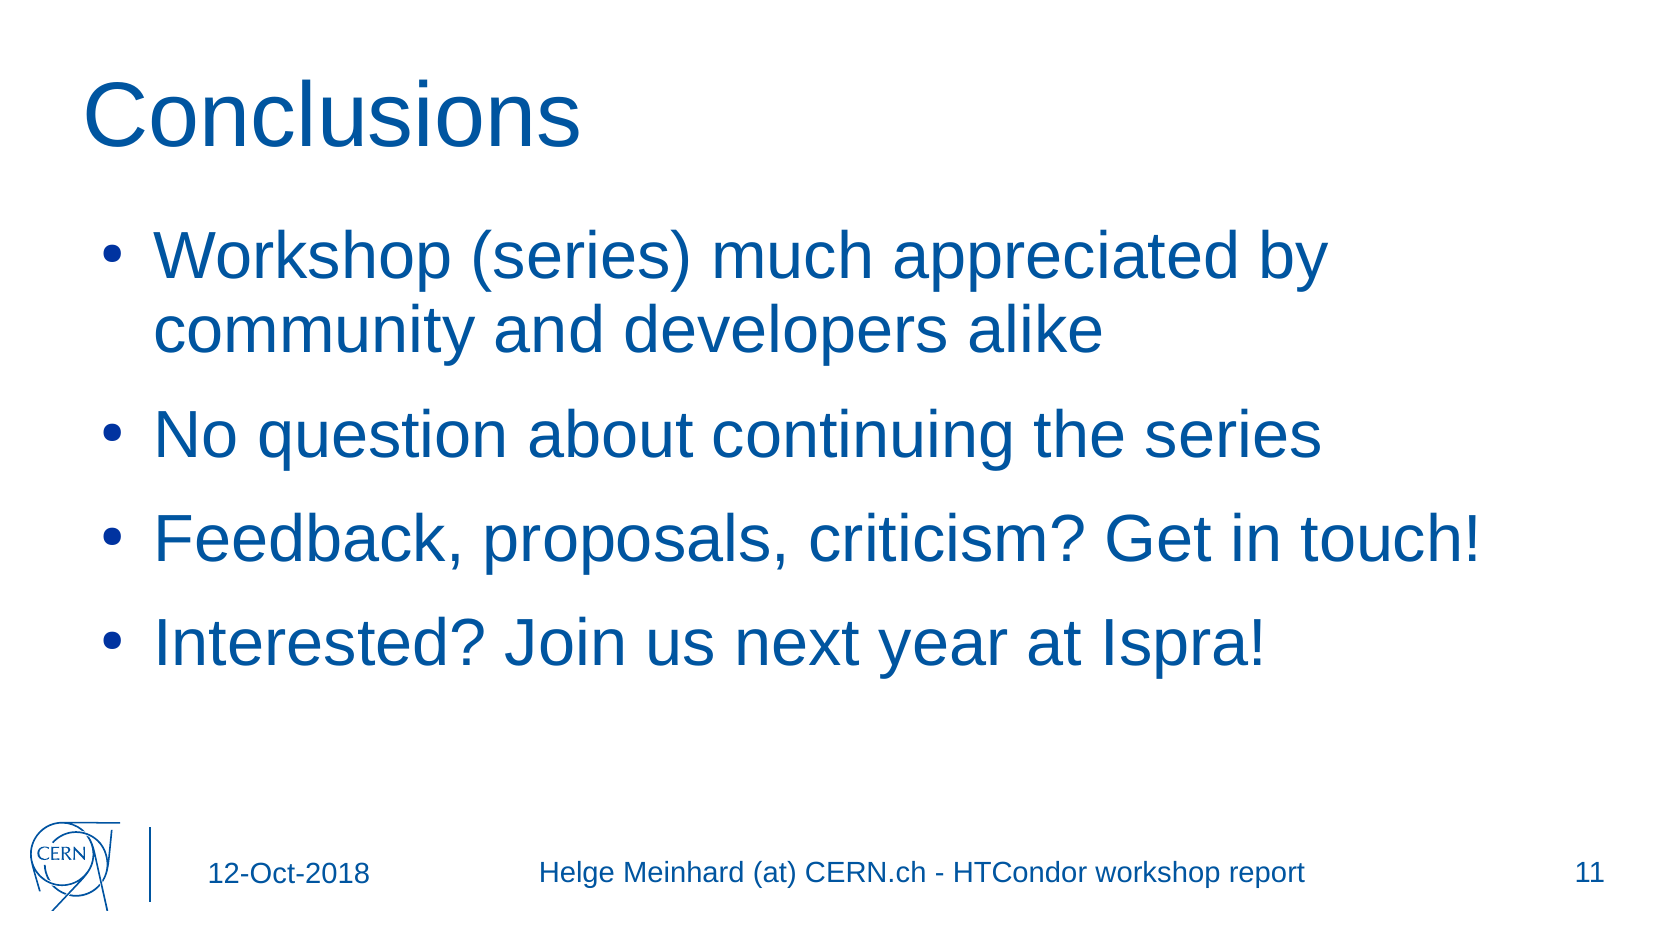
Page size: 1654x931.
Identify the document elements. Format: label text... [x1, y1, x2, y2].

title Conclusions [82, 37, 1571, 193]
list Workshop (series) much appreciated by community and developers alike No question about continuing the series Feedback, proposals, criticism? Get in touch! Interested? Join us next year at Ispra! [82, 217, 1571, 757]
